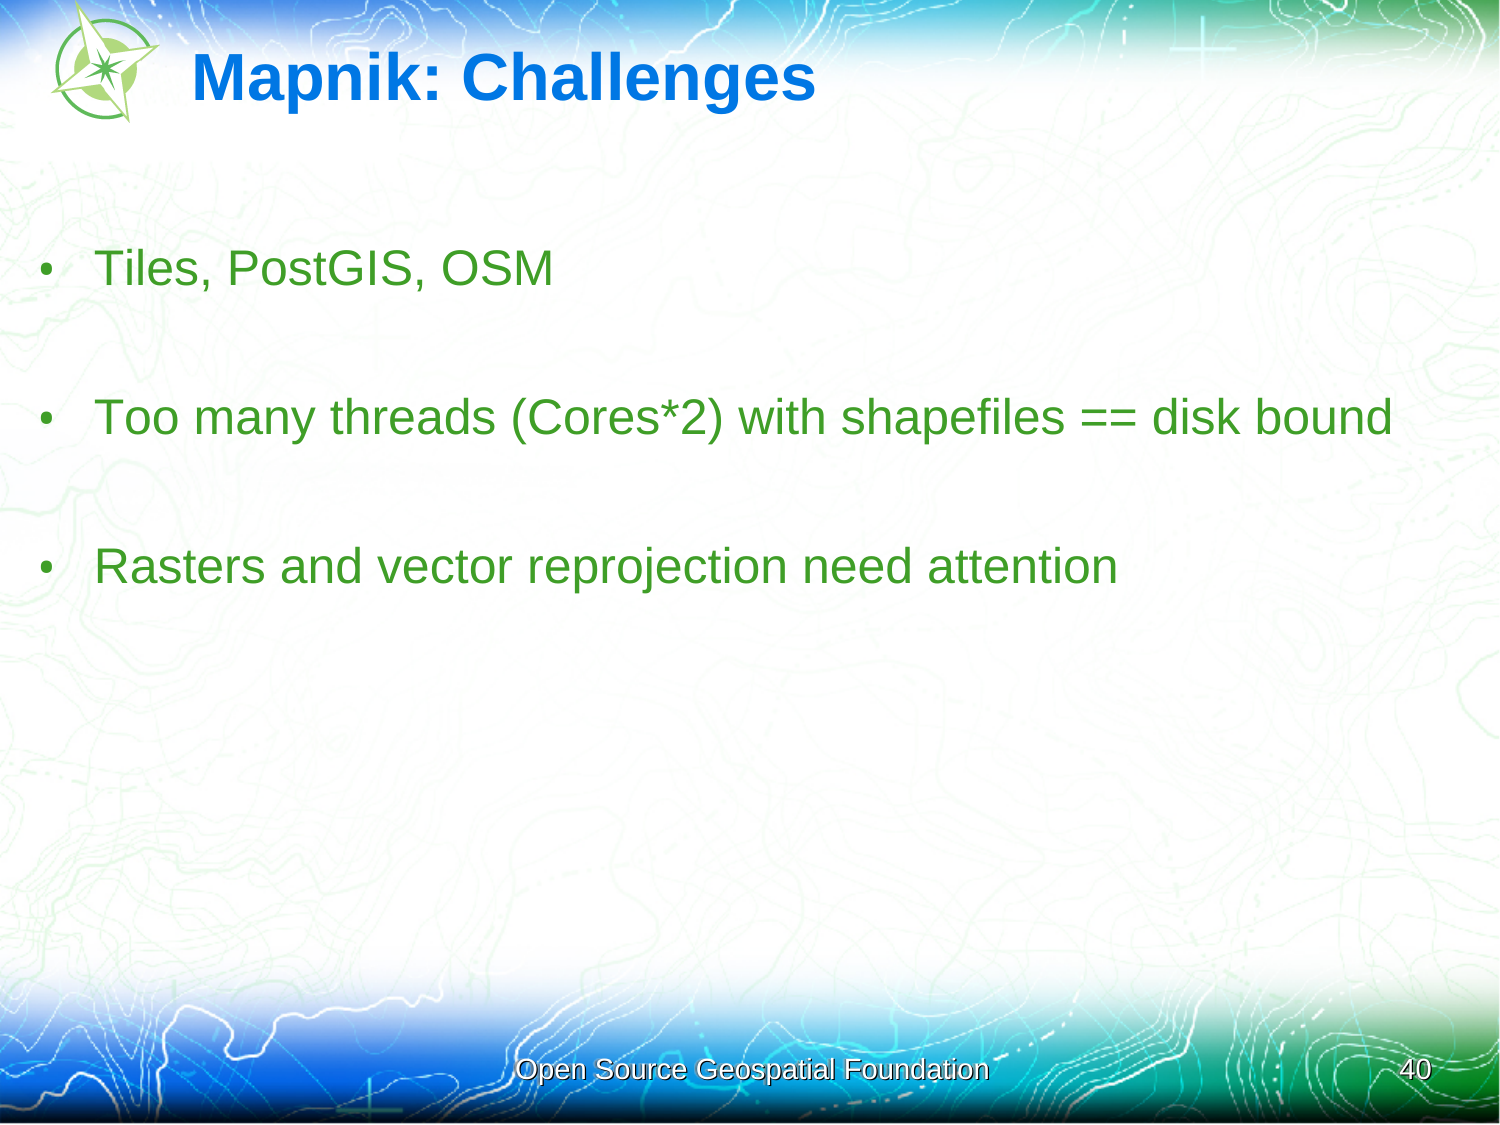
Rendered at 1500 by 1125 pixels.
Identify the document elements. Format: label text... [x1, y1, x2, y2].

picture [0, 0, 1500, 1125]
title Mapnik: Challenges [177, 26, 1477, 128]
list Tiles, PostGIS, OSM Too many threads (Cores*2) with shapefiles == disk bound Rasters and vector reprojection need attention [22, 152, 1470, 895]
